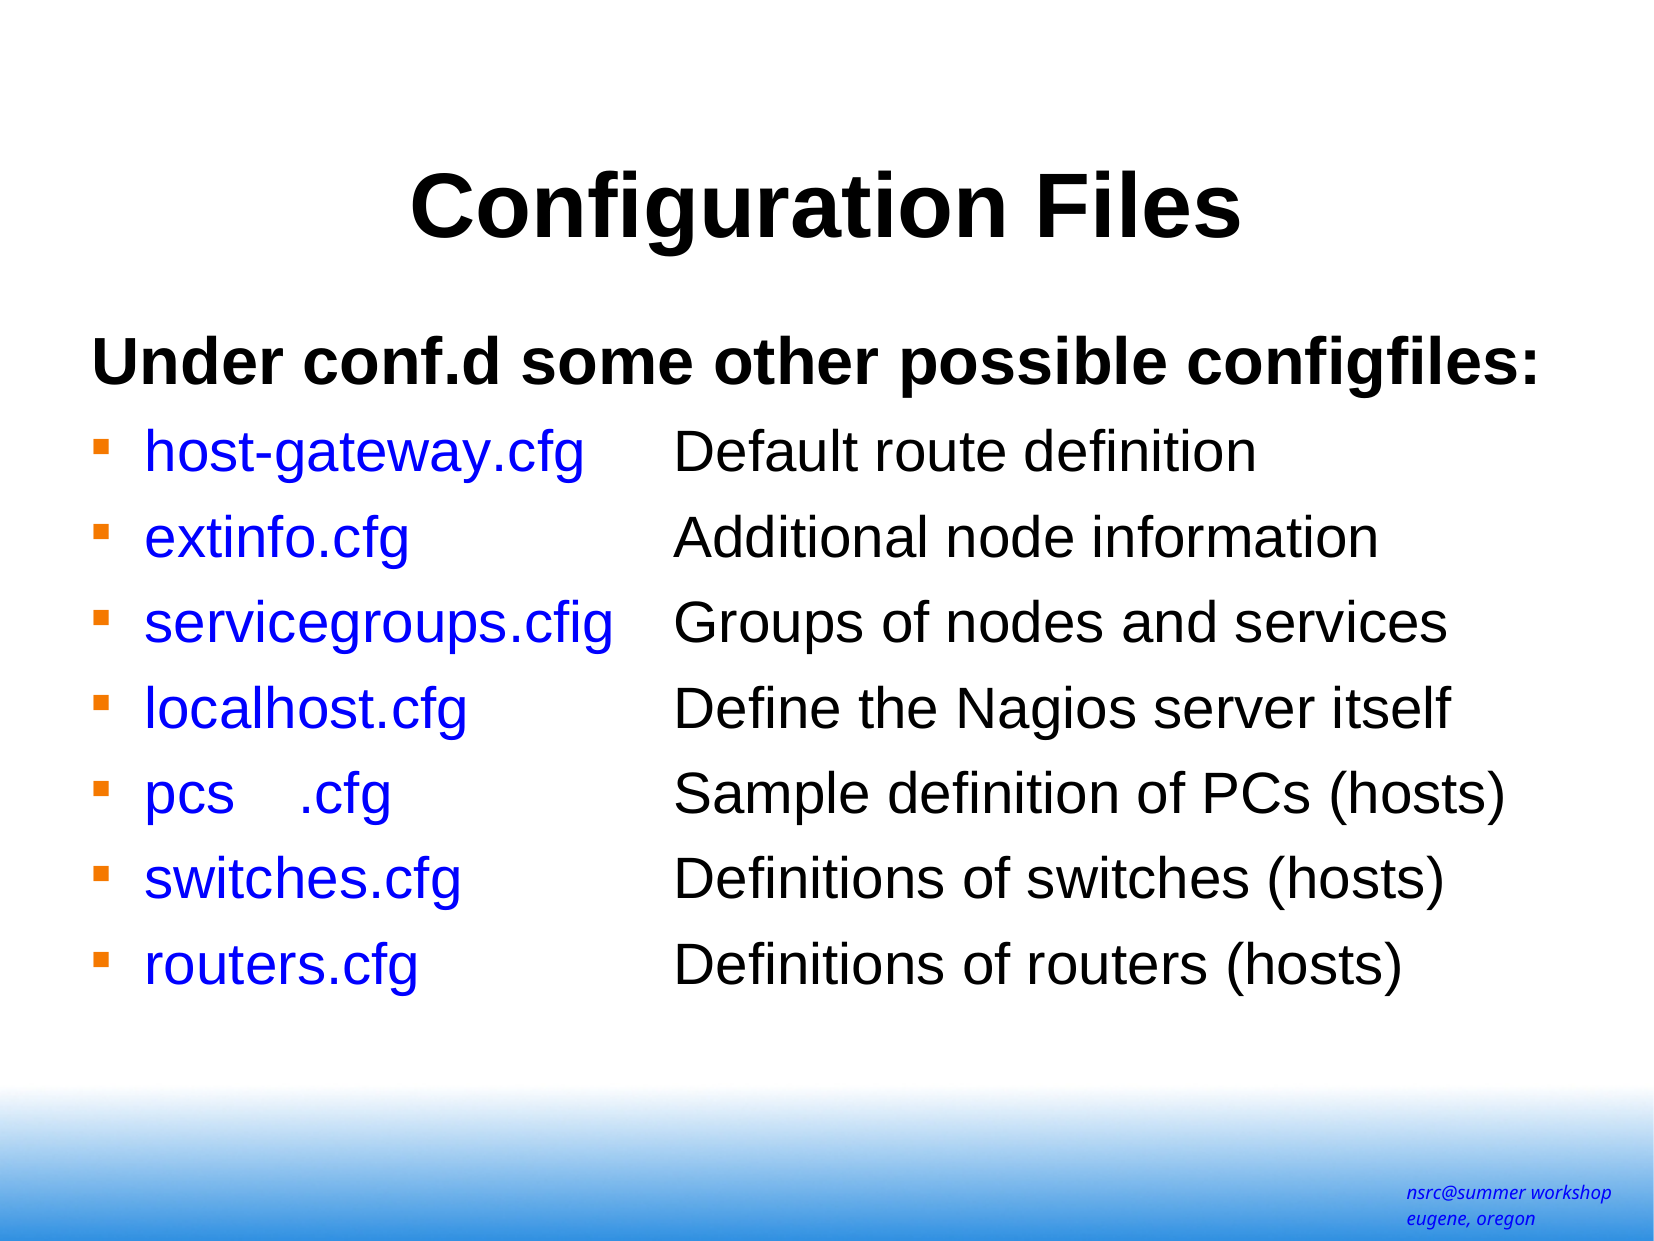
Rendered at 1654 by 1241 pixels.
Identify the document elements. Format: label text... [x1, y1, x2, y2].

picture [1547, 1190, 1552, 1198]
picture [0, 1083, 1654, 1241]
list Under conf.d some other possible configfiles: host-gateway.cfg Default route definition extinfo.cfg Additional node information servicegroups.cfig Groups of nodes and services localhost.cfg Define the Nagios server itself pcs .cfg Sample definition of PCs (hosts) switches.cfg Definitions of switches (hosts) routers.cfg Definitions of routers (hosts) [74, 332, 1572, 1190]
title Configuration Files [121, 102, 1534, 310]
picture [1468, 1190, 1473, 1198]
